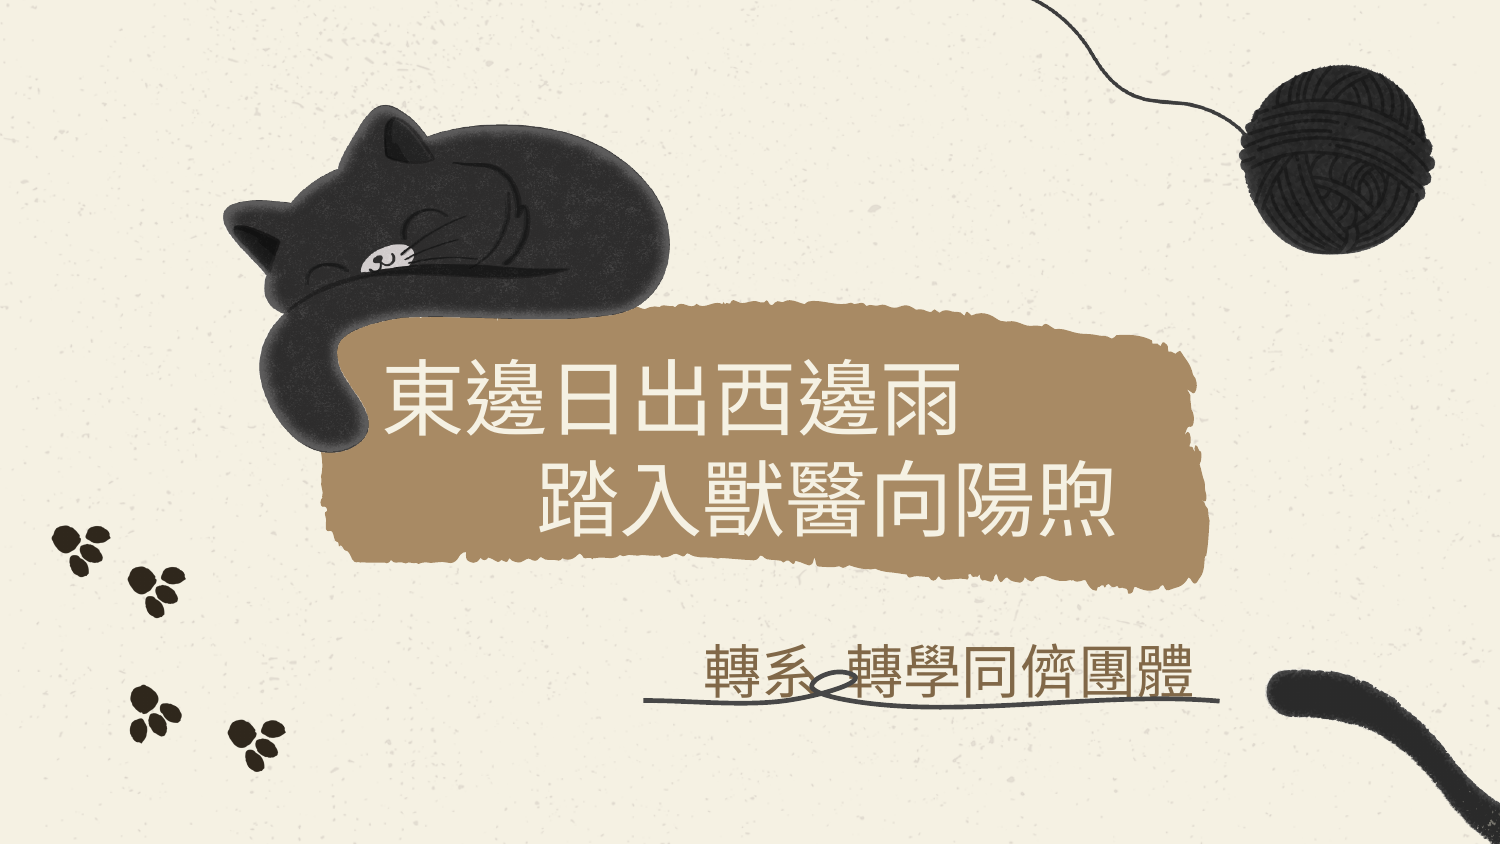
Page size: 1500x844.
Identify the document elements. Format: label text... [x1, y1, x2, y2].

text_box 轉系 轉學同儕團體 [549, 628, 1349, 713]
text_box [320, 463, 462, 564]
text_box 東邊日出西邊雨 踏入獸醫向陽煦 [366, 339, 1134, 554]
text_box [689, 300, 1210, 594]
text_box [465, 554, 675, 563]
picture [0, 0, 1500, 844]
